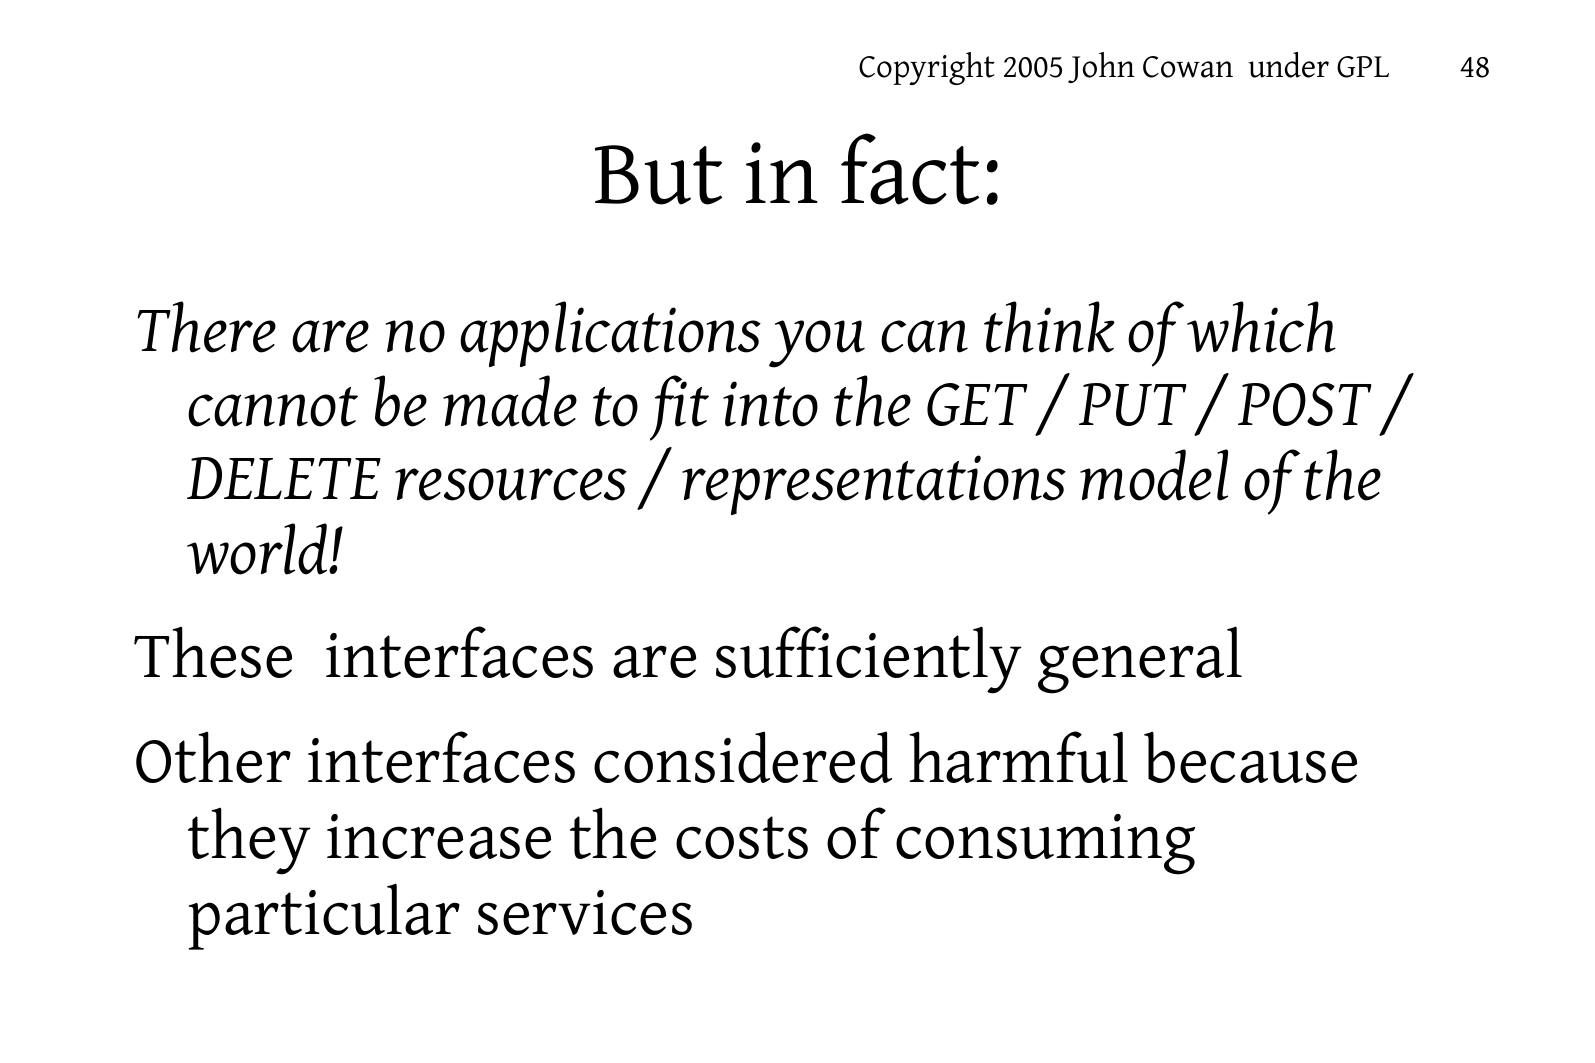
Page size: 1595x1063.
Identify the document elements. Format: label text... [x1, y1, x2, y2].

list There are no applications you can think of which cannot be made to fit into the GET / PUT / POST / DELETE resources / representations model of the world! These interfaces are sufficiently general Other interfaces considered harmful because they increase the costs of consuming particular services [117, 295, 1479, 1063]
title But in fact: [117, 88, 1479, 266]
